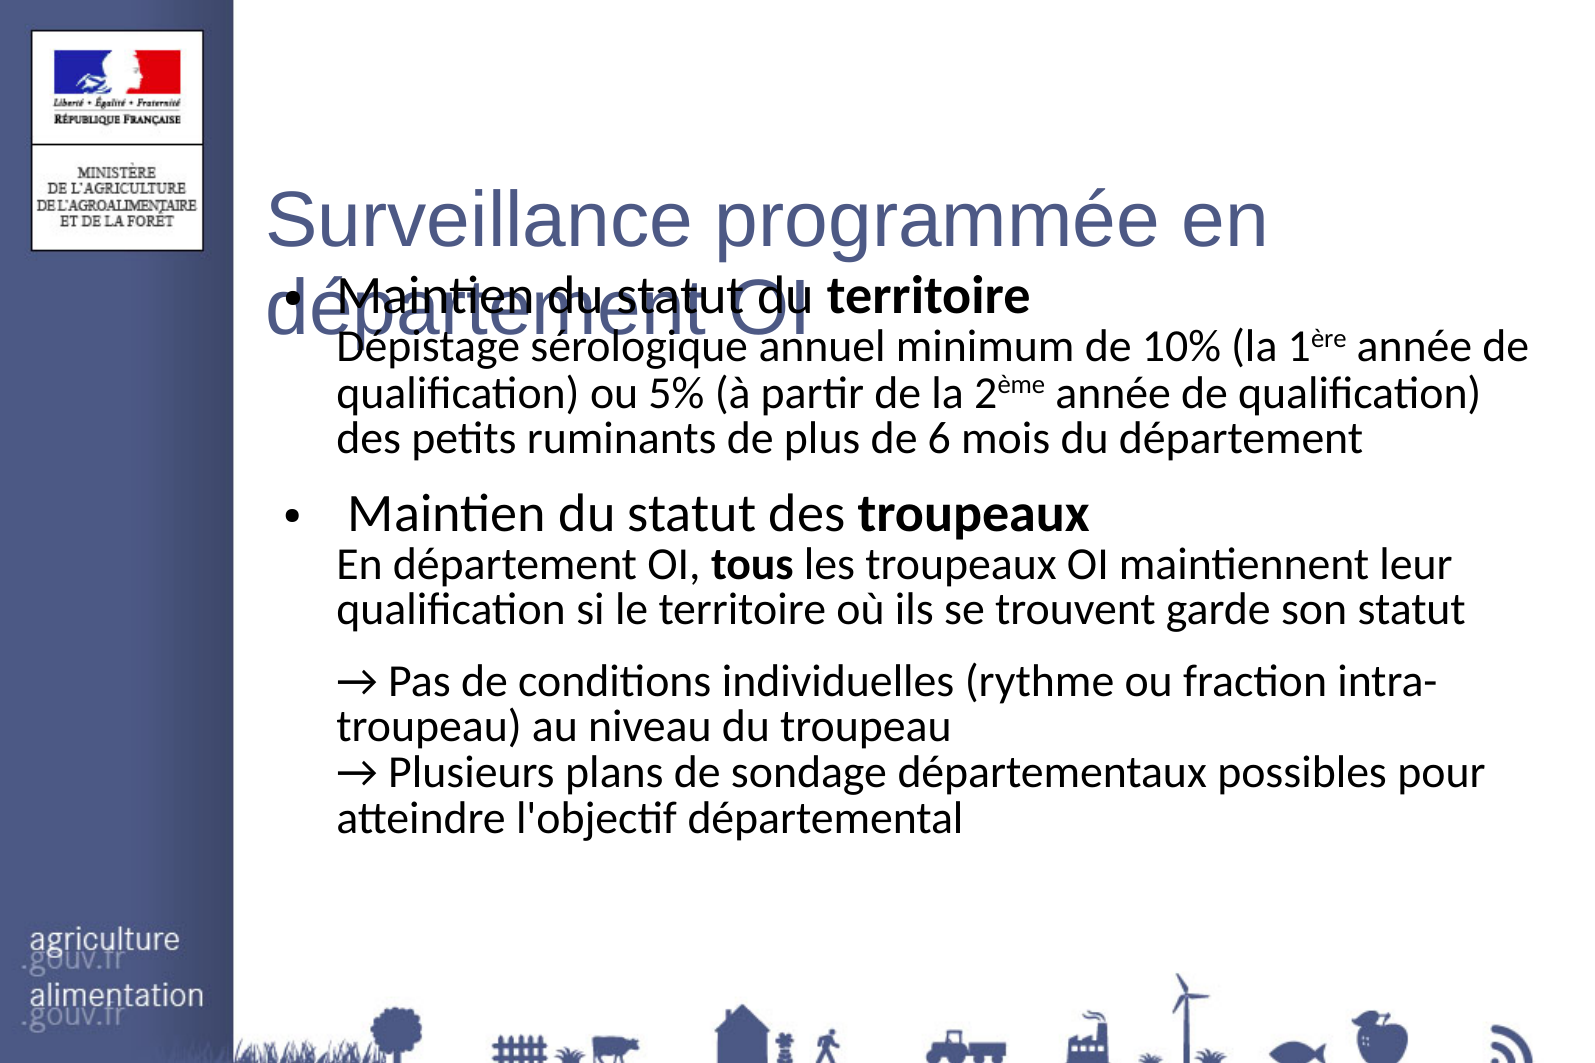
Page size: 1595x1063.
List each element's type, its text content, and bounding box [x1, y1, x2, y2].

list Maintien du statut du territoire Dépistage sérologique annuel minimum de 10% (la 1ère année de qualification) ou 5% (à partir de la 2ème année de qualification) des petits ruminants de plus de 6 mois du département Maintien du statut des troupeaux En département OI, tous les troupeaux OI maintiennent leur qualification si le territoire où ils se trouvent garde son statut → Pas de conditions individuelles (rythme ou fraction intra-troupeau) au niveau du troupeau → Plusieurs plans de sondage départementaux possibles pour atteindre l'objectif départemental [265, 272, 1536, 1034]
picture [0, 0, 1595, 1063]
title Surveillance programmée en département OI [265, 0, 1536, 272]
